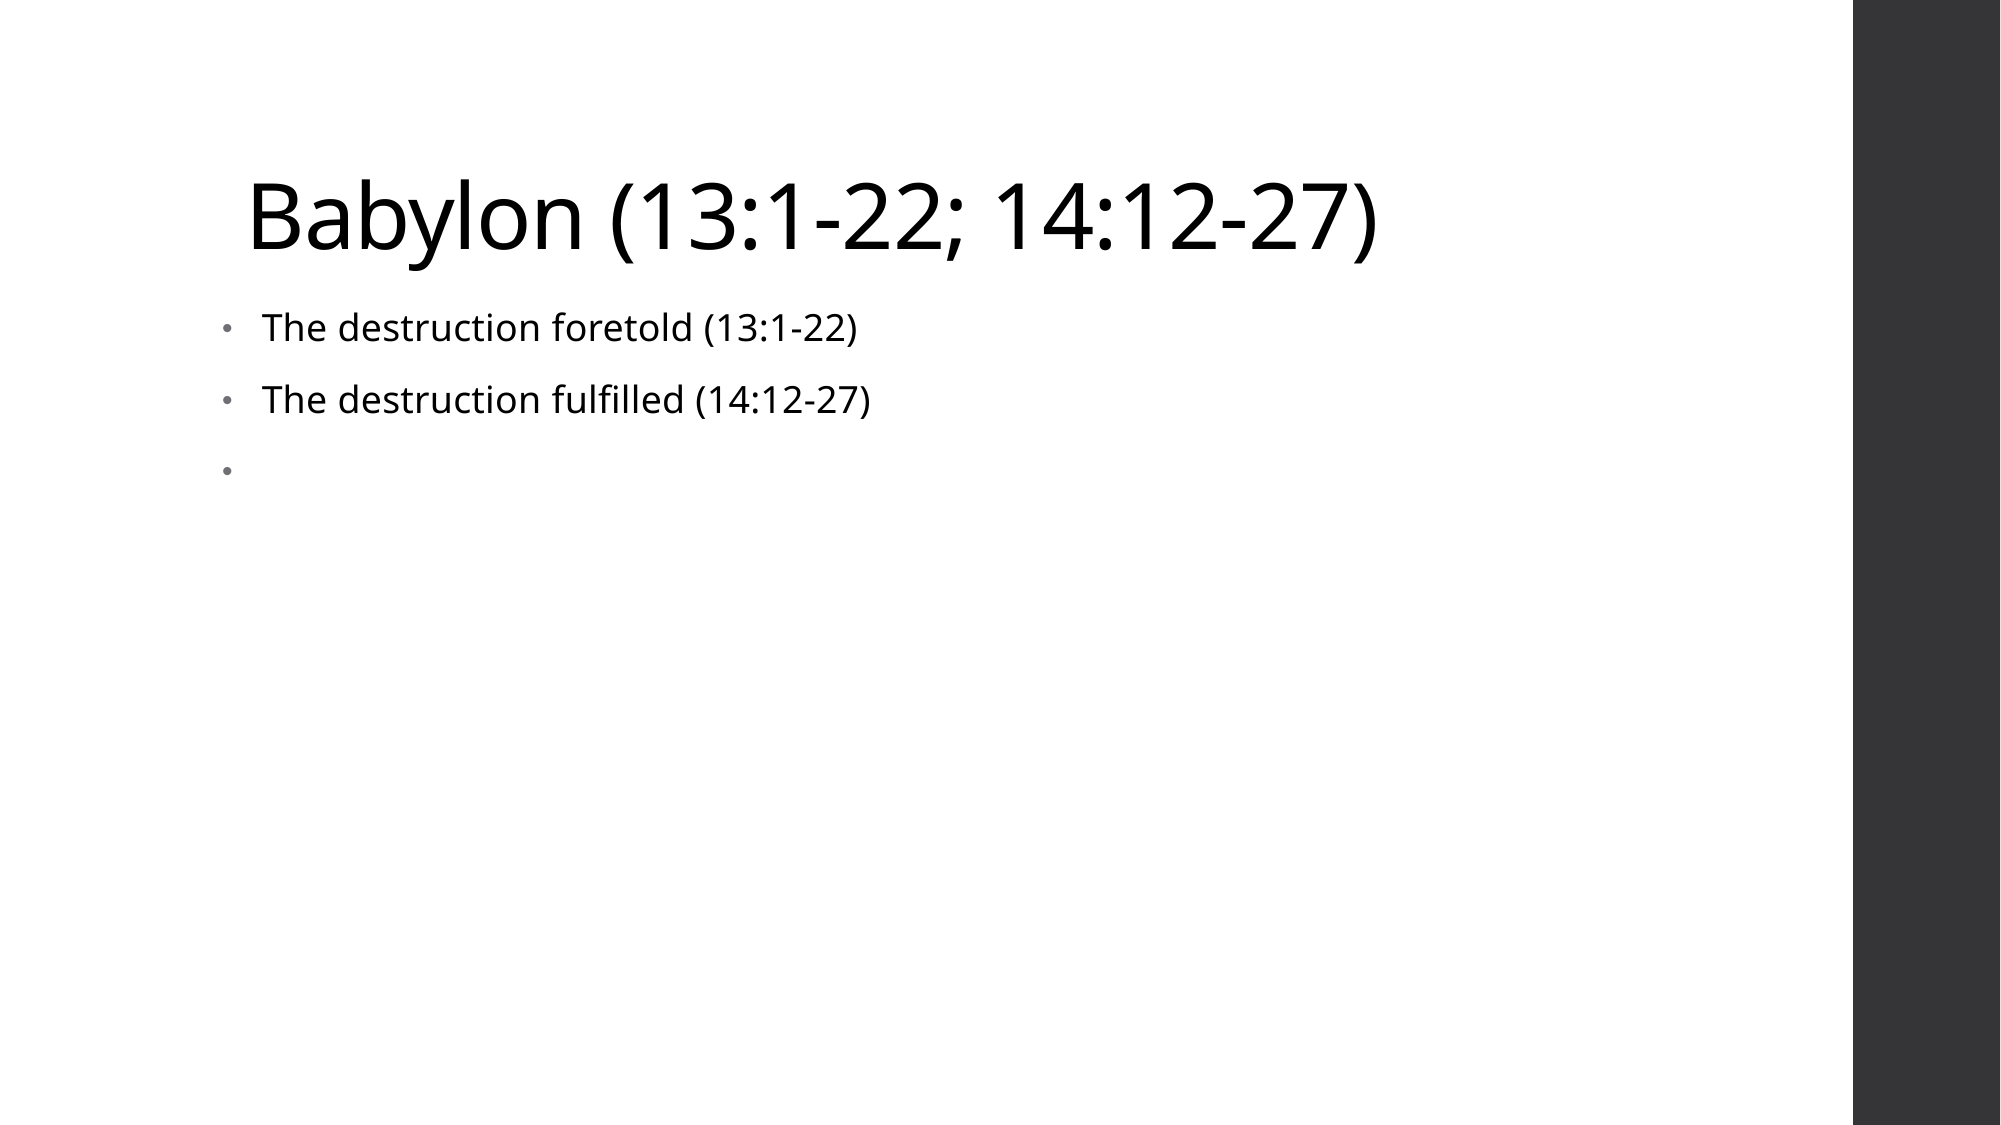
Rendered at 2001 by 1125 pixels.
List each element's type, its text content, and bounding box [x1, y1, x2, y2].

title Babylon (13:1-22; 14:12-27) [206, 60, 1797, 278]
list The destruction foretold (13:1-22) The destruction fulfilled (14:12-27) [206, 299, 1617, 1014]
